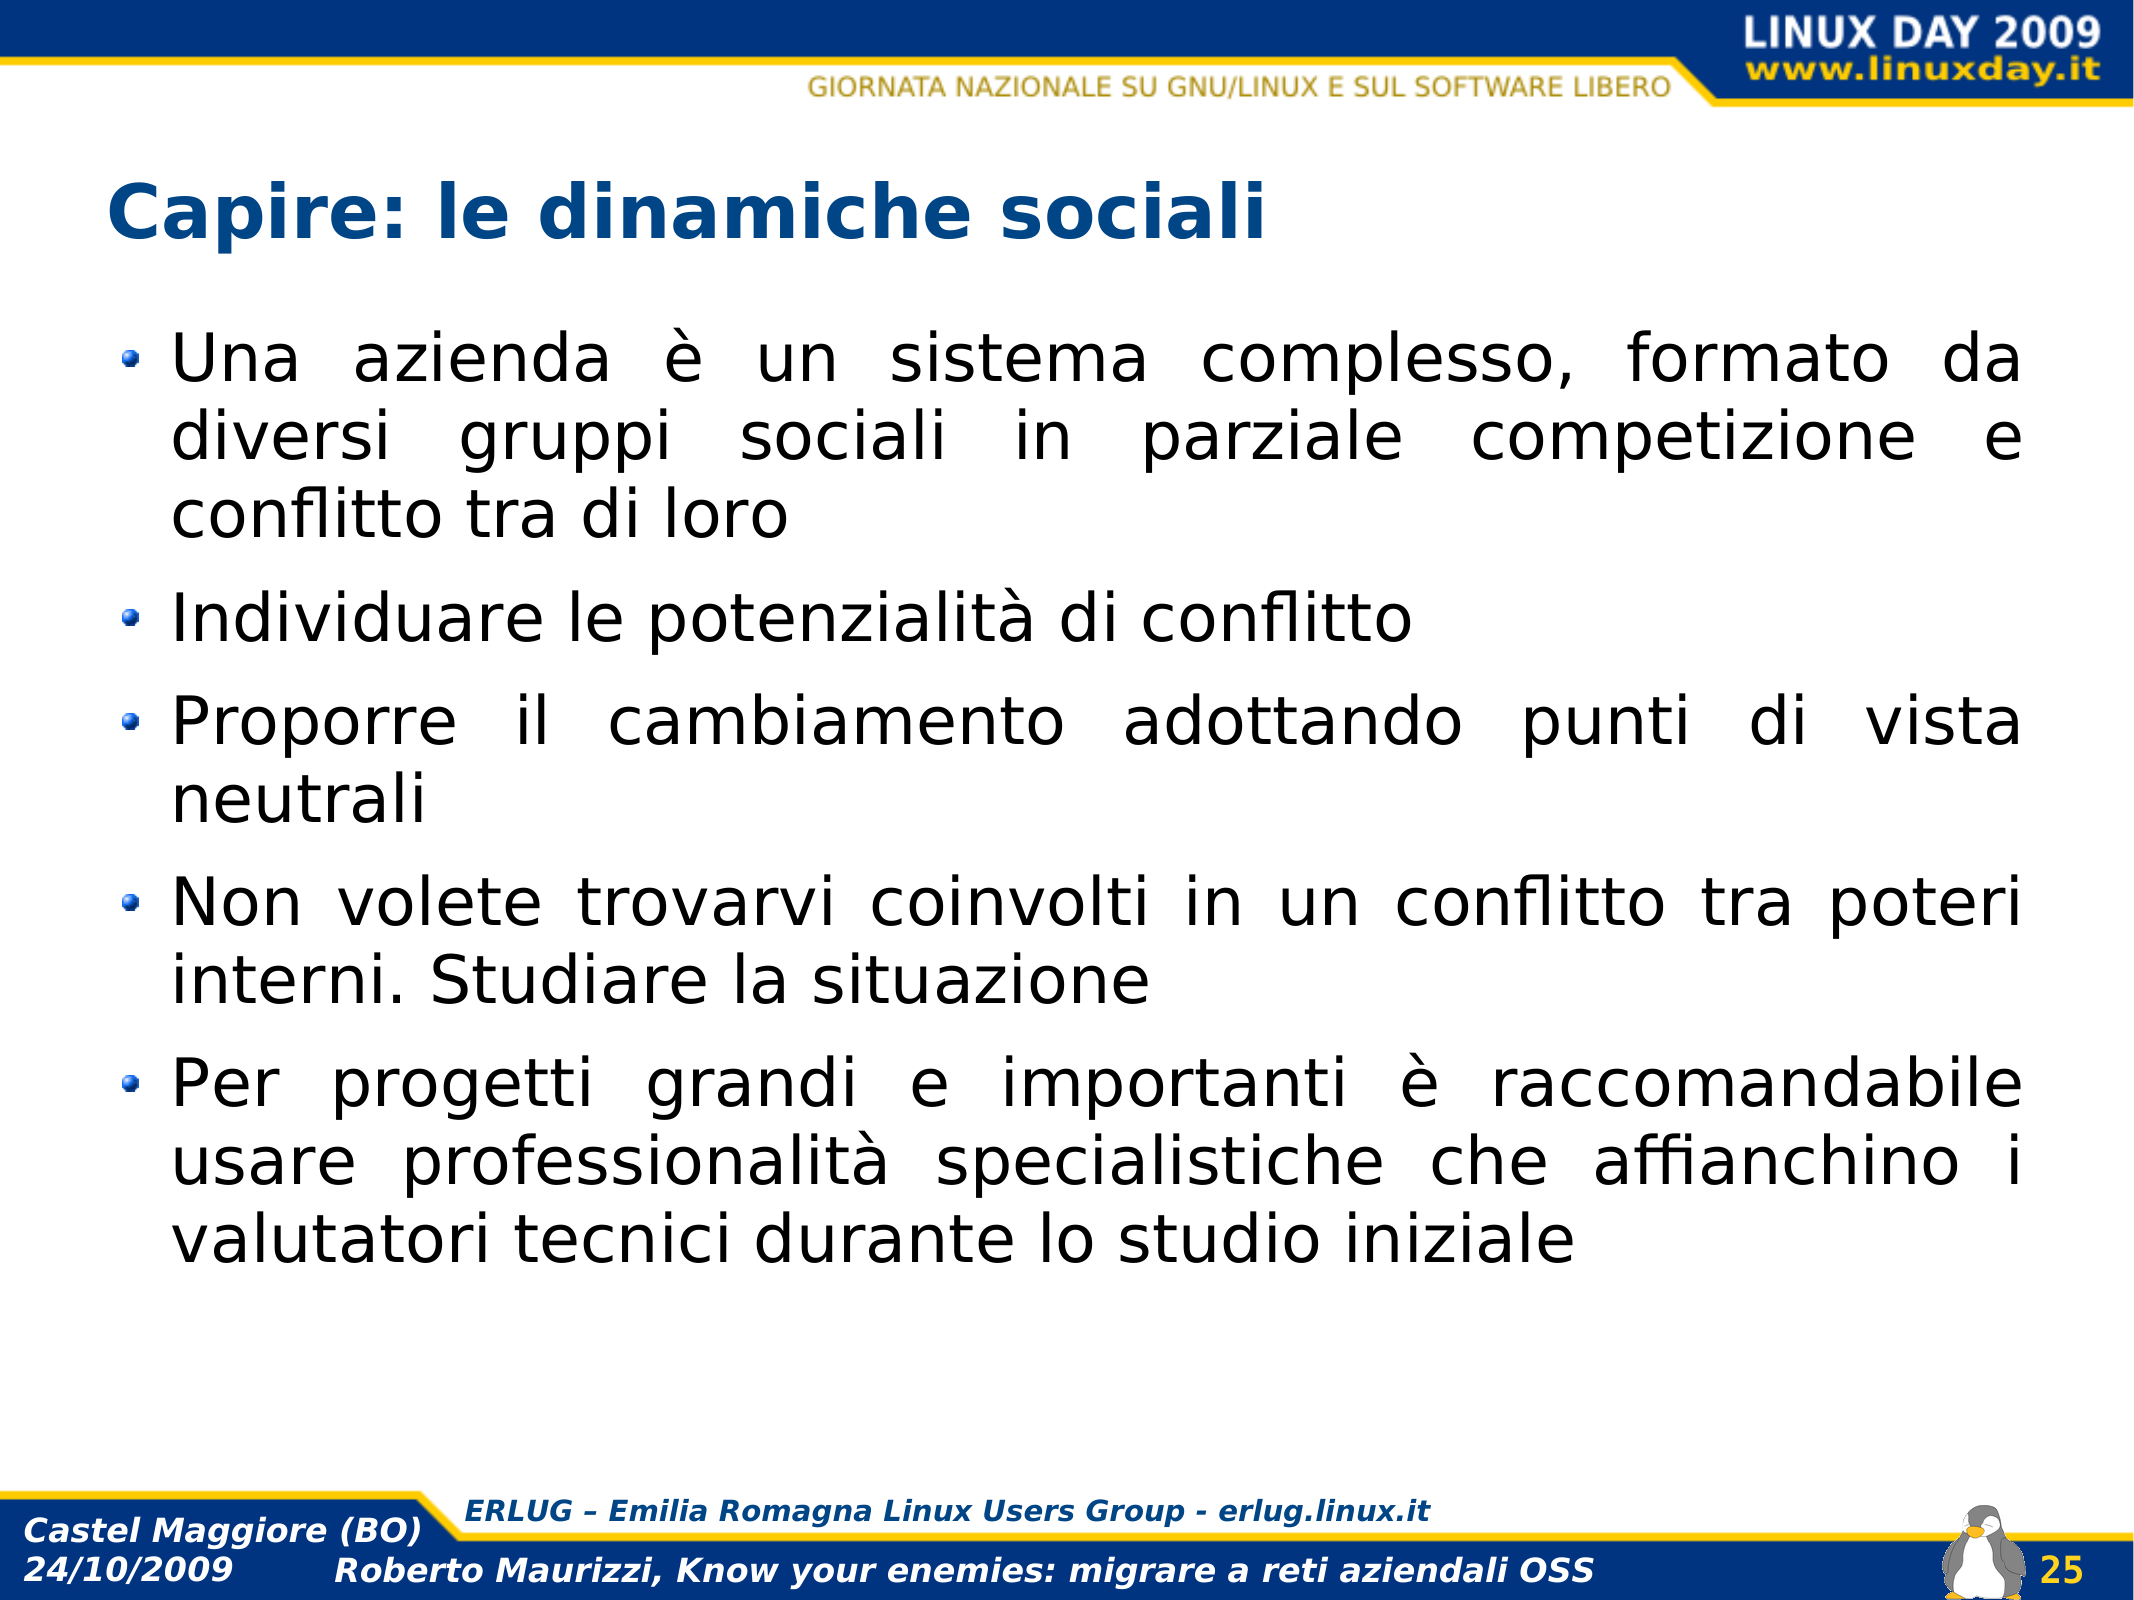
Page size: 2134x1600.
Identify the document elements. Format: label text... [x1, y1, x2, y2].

picture [0, 0, 2134, 1600]
title Capire: le dinamiche sociali [106, 159, 2080, 267]
list Una azienda è un sistema complesso, formato da diversi gruppi sociali in parziale competizione e conflitto tra di loro Individuare le potenzialità di conflitto Proporre il cambiamento adottando punti di vista neutrali Non volete trovarvi coinvolti in un conflitto tra poteri interni. Studiare la situazione Per progetti grandi e importanti è raccomandabile usare professionalità specialistiche che affianchino i valutatori tecnici durante lo studio iniziale [106, 319, 2027, 1441]
